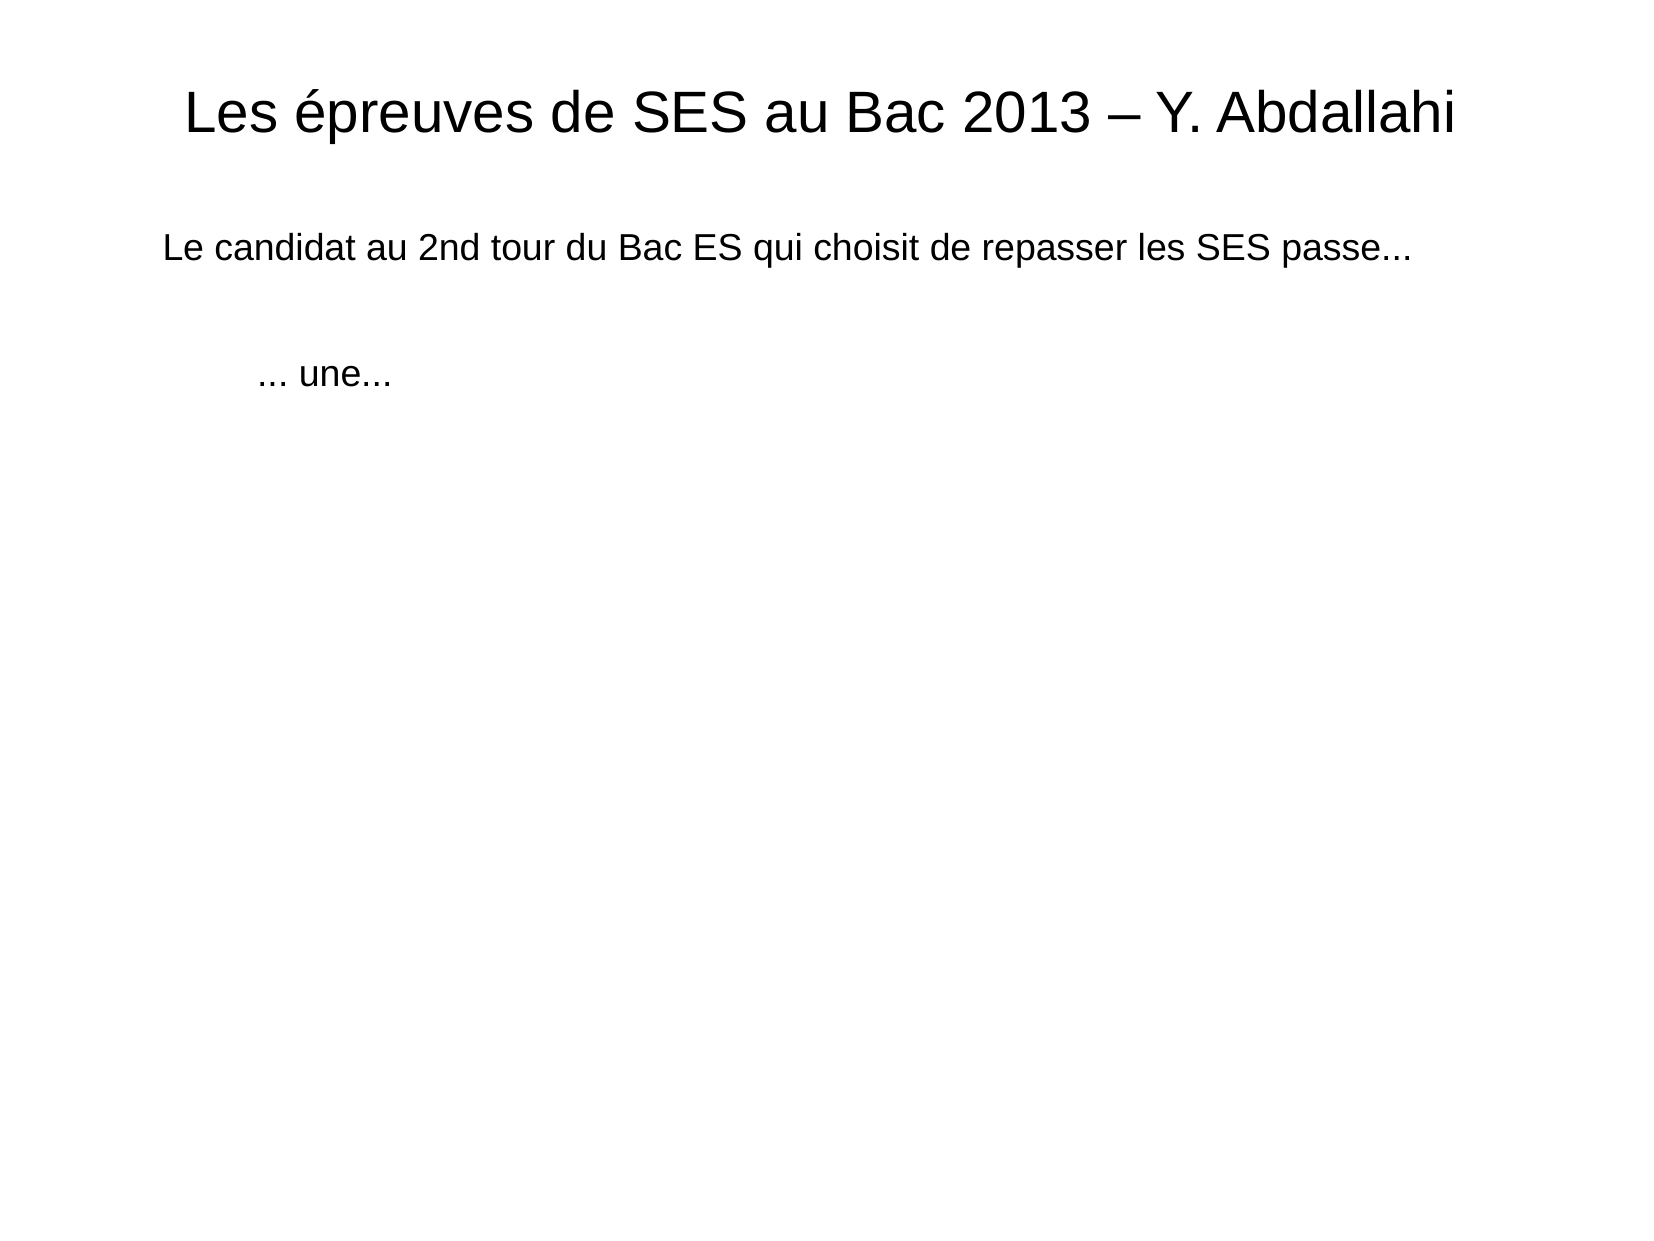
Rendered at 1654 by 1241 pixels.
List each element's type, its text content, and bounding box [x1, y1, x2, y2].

title Les épreuves de SES au Bac 2013 – Y. Abdallahi [76, 53, 1566, 172]
text_box ... une... [147, 345, 502, 403]
text_box Le candidat au 2nd tour du Bac ES qui choisit de repasser les SES passe... [147, 218, 1431, 276]
